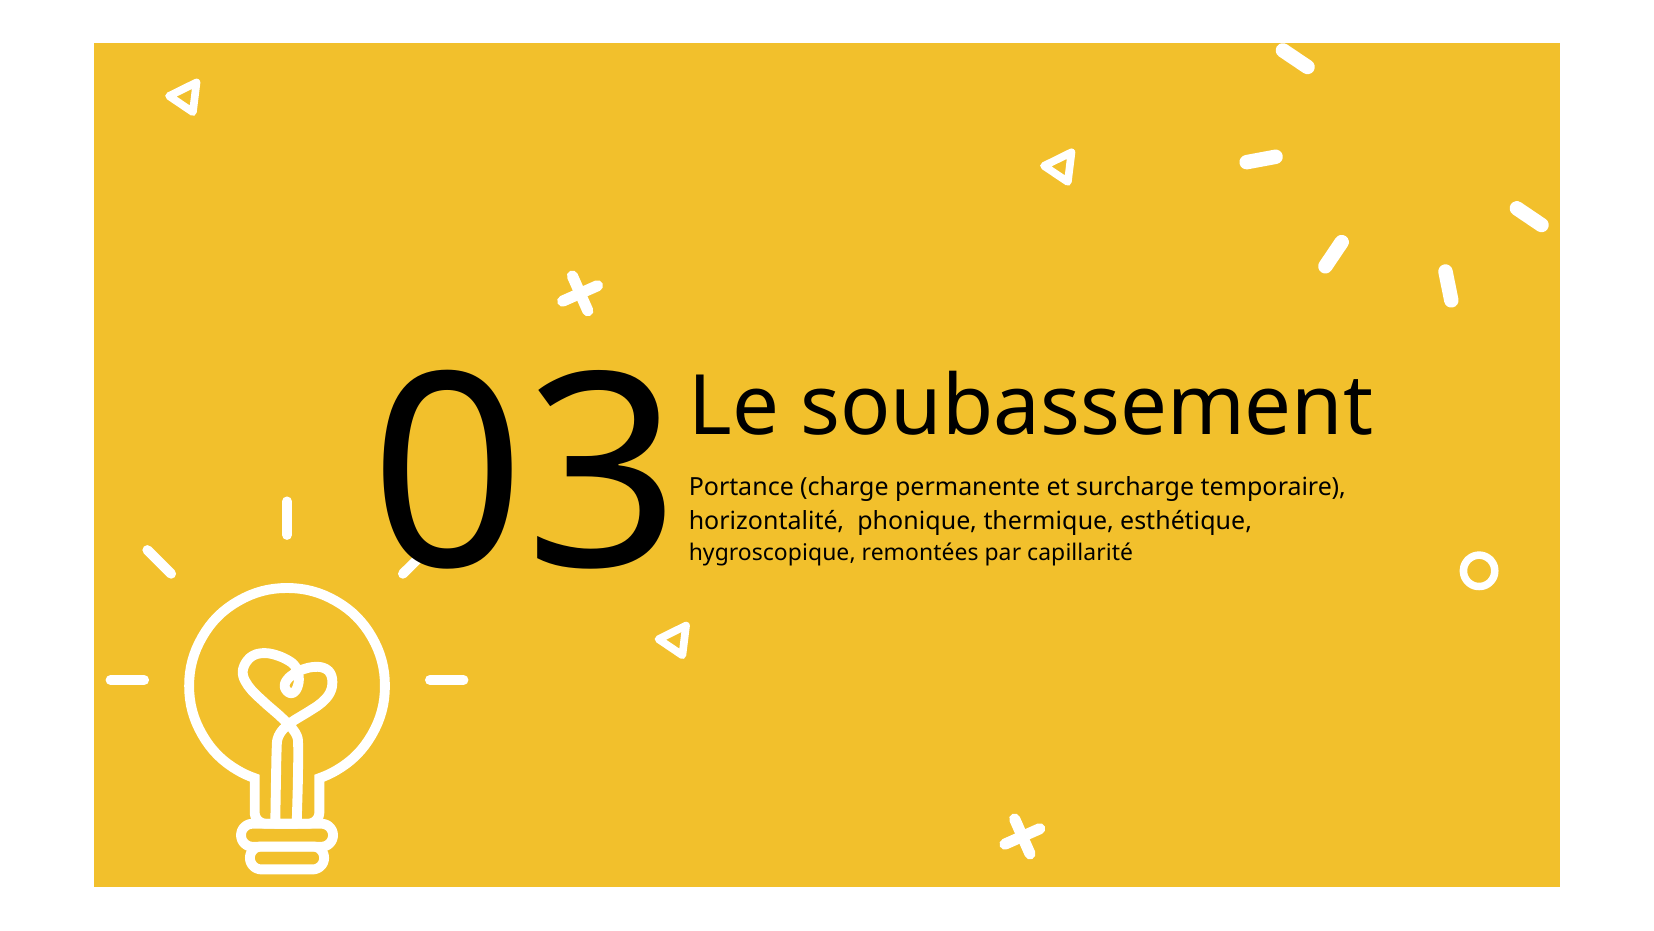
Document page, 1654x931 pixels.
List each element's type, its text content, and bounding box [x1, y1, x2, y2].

title 03 [370, 276, 716, 646]
text_box Portance (charge permanente et surcharge temporaire), horizontalité, phonique, thermique, esthétique, hygroscopique, remontées par capillarité [716, 466, 1349, 569]
title Le soubassement [716, 336, 1409, 469]
